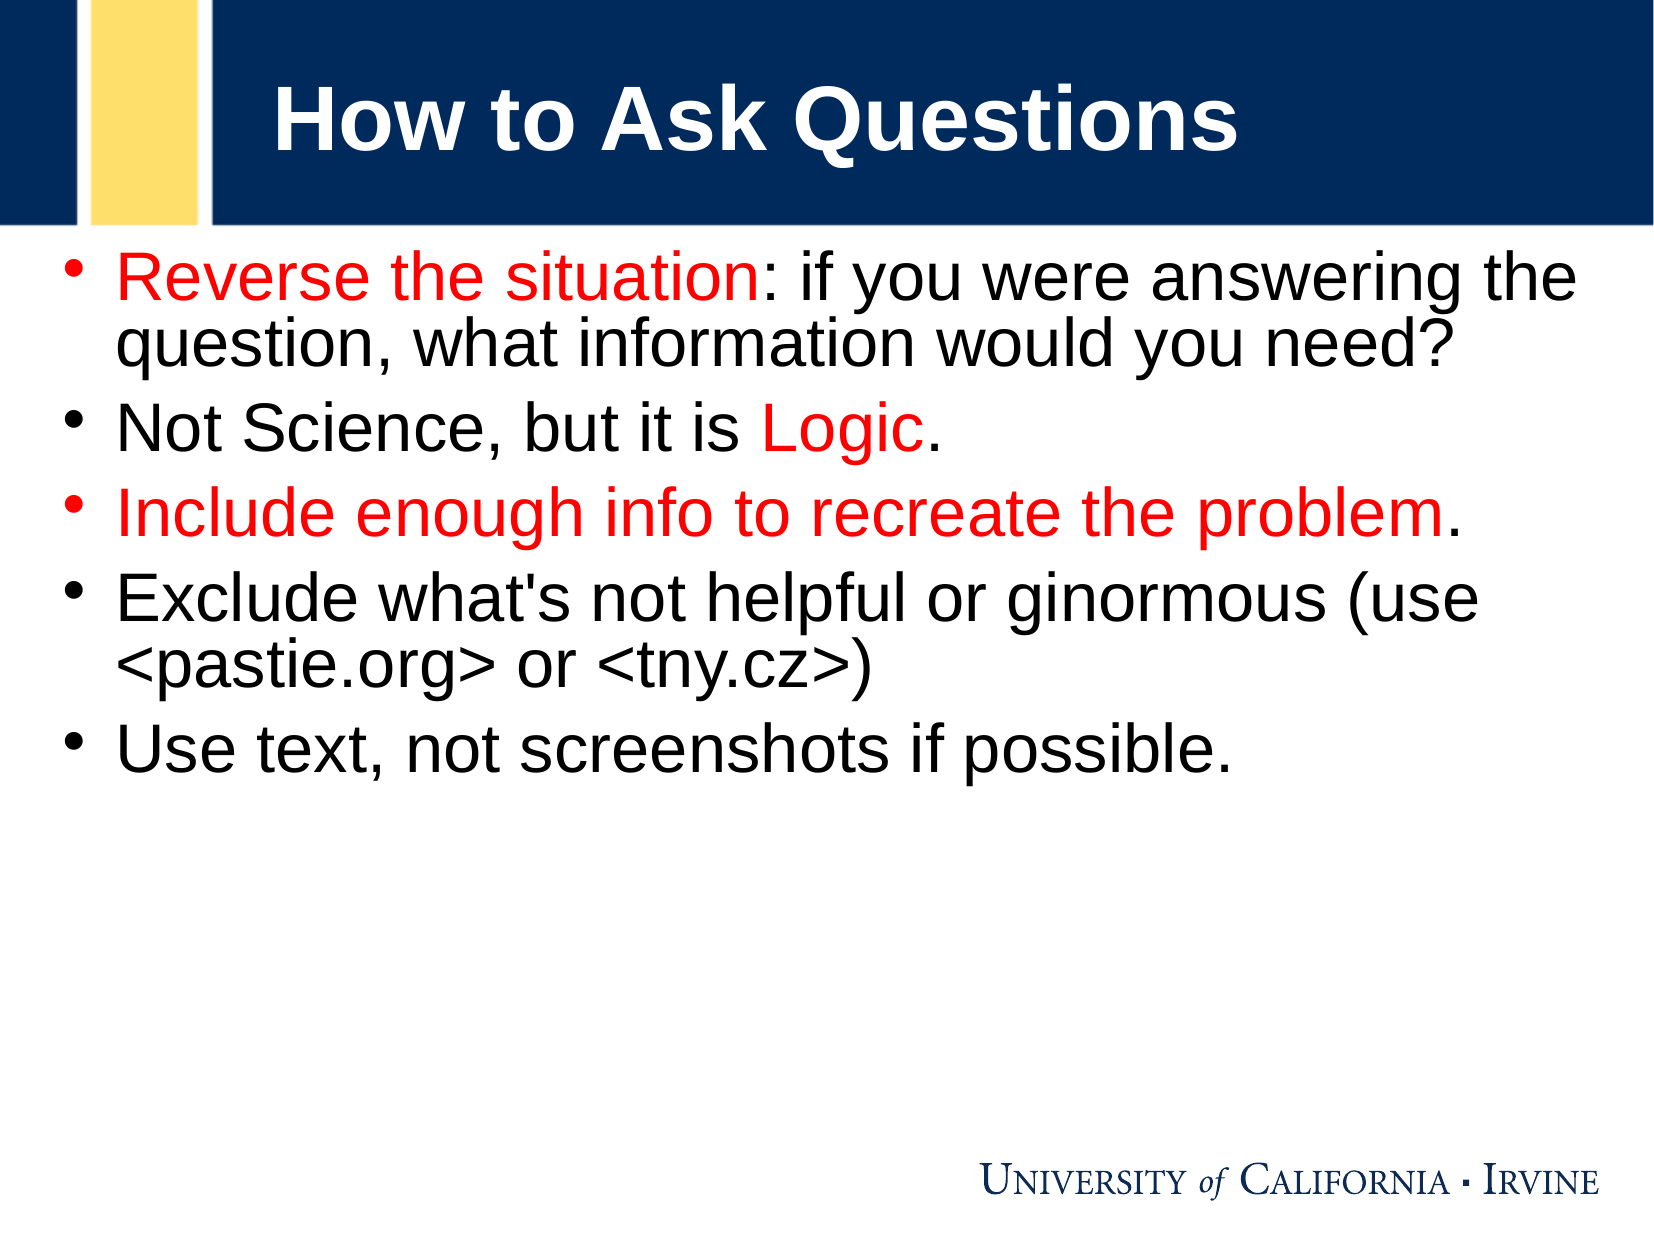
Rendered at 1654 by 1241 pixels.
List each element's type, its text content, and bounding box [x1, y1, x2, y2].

title How to Ask Questions [257, 0, 1654, 228]
picture [0, 0, 1654, 1241]
subtitle Reverse the situation: if you were answering the question, what information would you need? Not Science, but it is Logic. Include enough info to recreate the problem. Exclude what's not helpful or ginormous (use <pastie.org> or <tny.cz>) Use text, not screenshots if possible. [29, 240, 1606, 1102]
